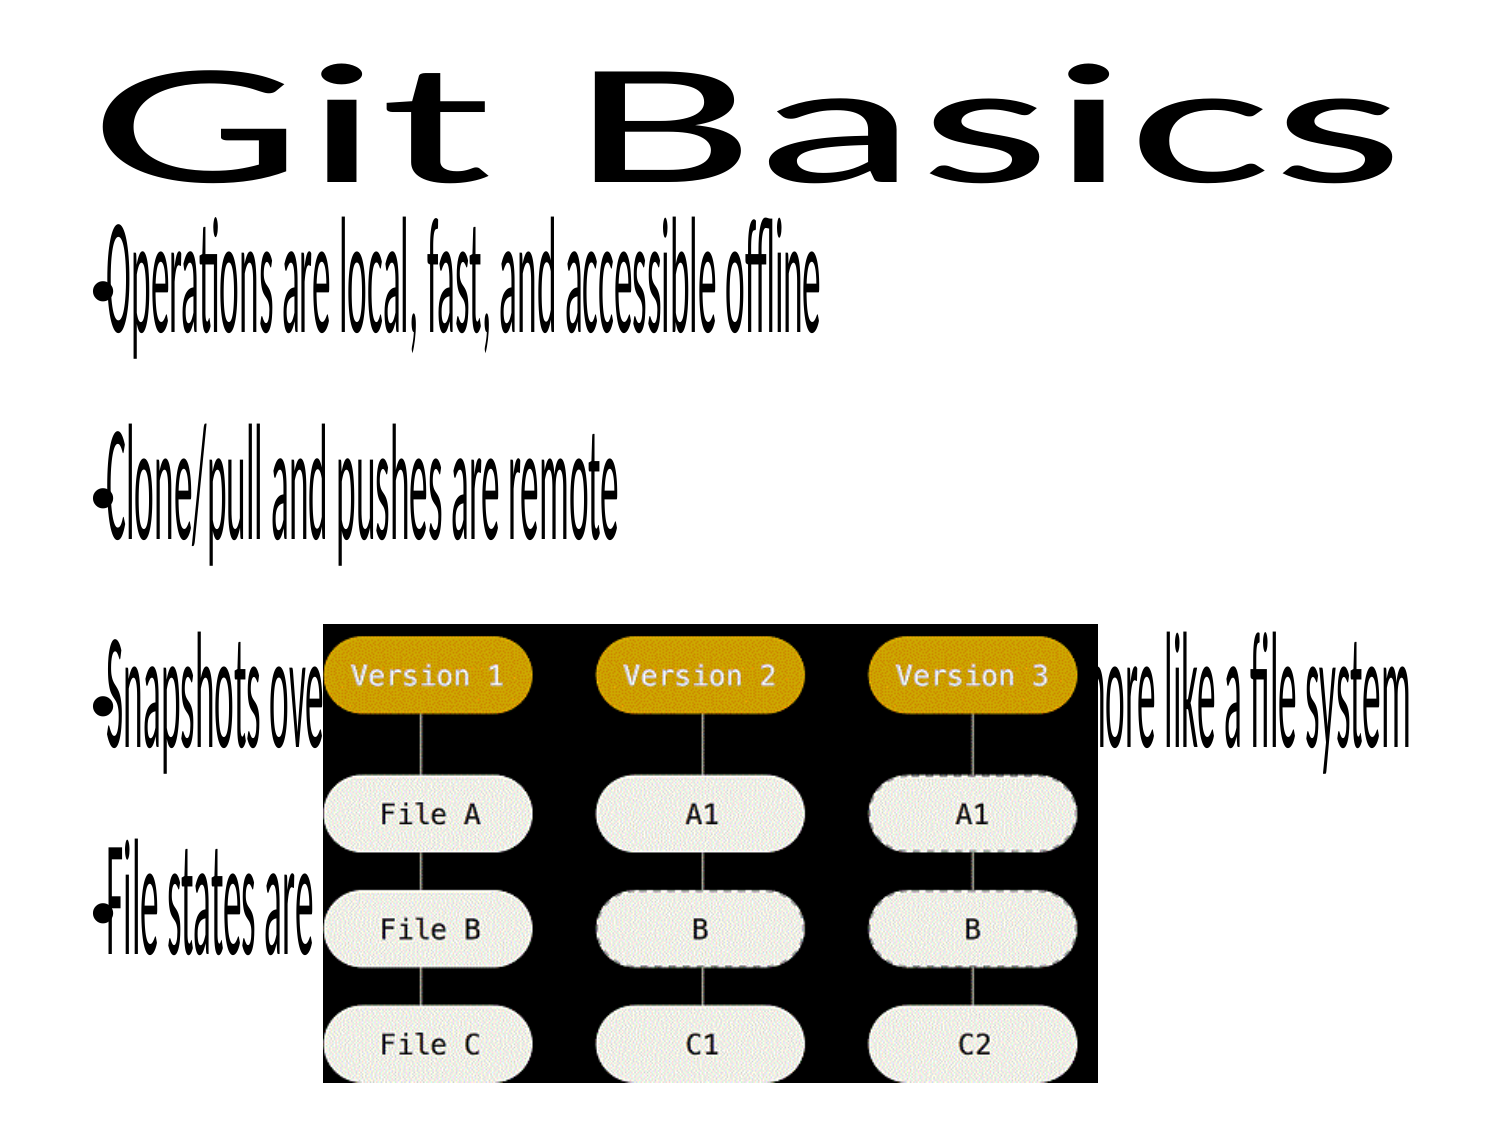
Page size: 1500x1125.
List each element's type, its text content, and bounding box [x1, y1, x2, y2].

list Operations are local, fast, and accessible offline Clone/pull and pushes are remote Snapshots over time – Not differences – make the git repository more like a file system File states are modified, staged, and committed [75, 200, 1426, 1005]
title Git Basics [75, 45, 1426, 200]
picture [323, 624, 1098, 1083]
